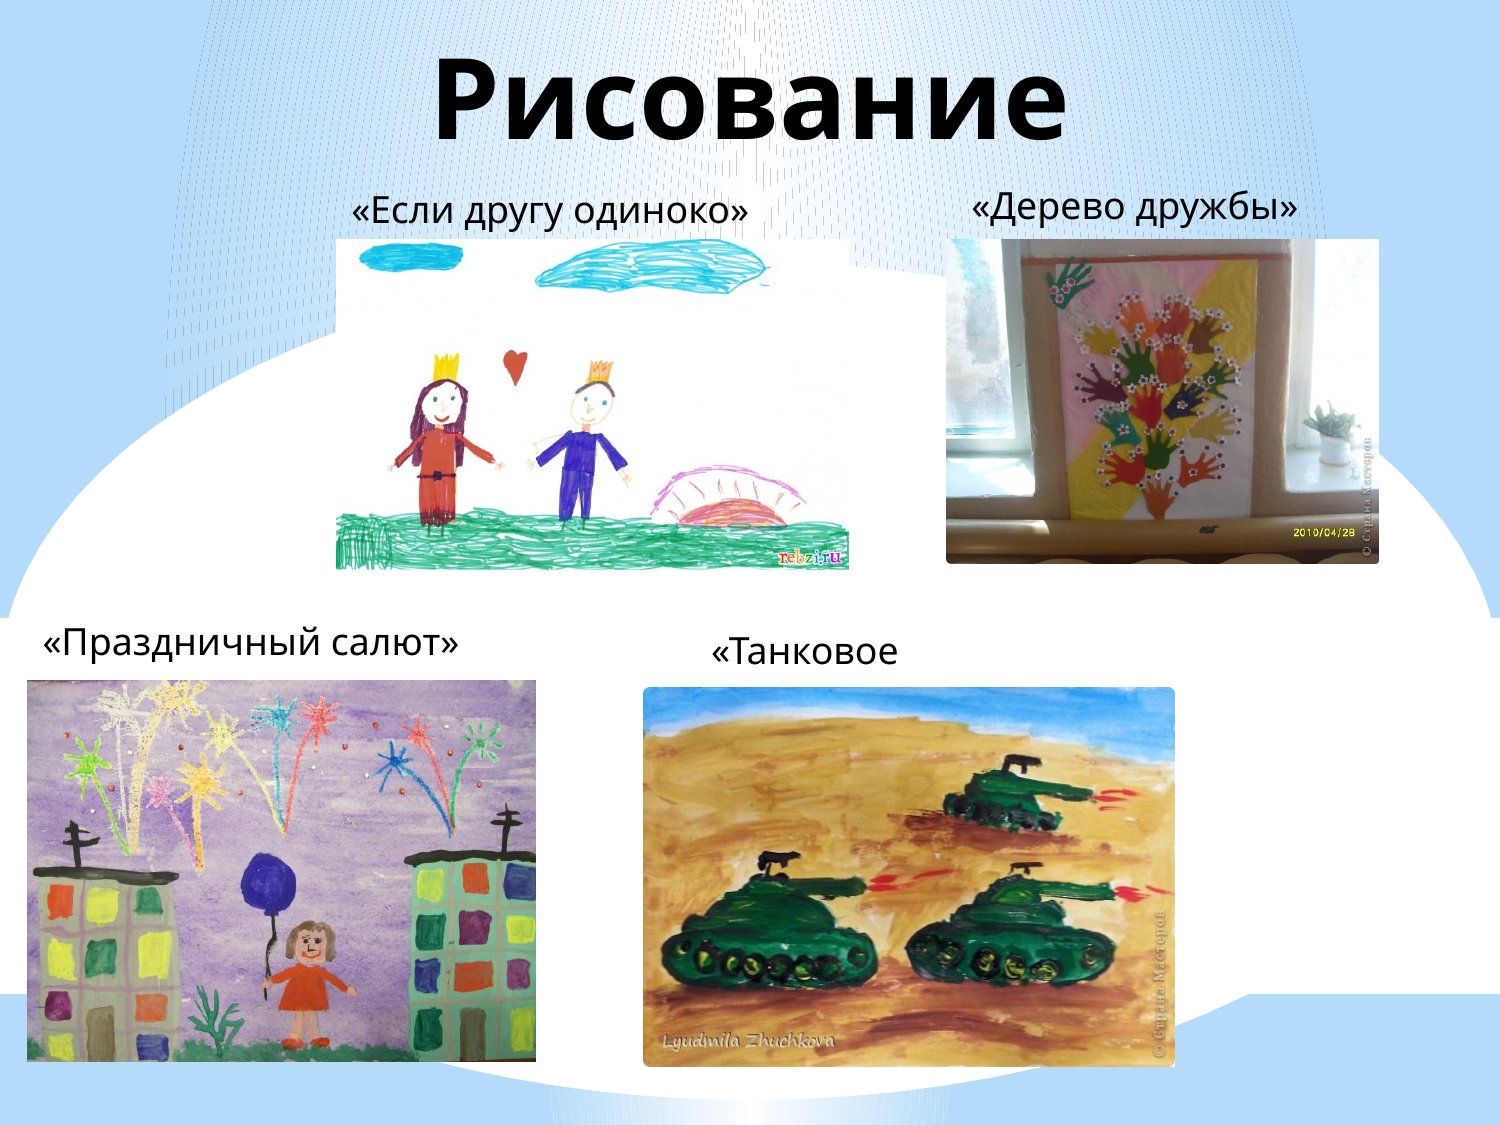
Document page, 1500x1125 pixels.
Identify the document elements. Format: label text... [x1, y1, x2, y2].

text_box «Танковое сражение» [696, 619, 1122, 687]
text_box «Дерево дружбы» [903, 174, 1376, 235]
picture [643, 687, 1175, 1067]
picture [946, 239, 1379, 564]
text_box «Праздничный салют» [27, 610, 536, 671]
text_box «Если другу одиноко» [336, 178, 845, 239]
picture [27, 680, 536, 1062]
text_box Рисование [414, 19, 1085, 170]
picture [336, 239, 849, 572]
